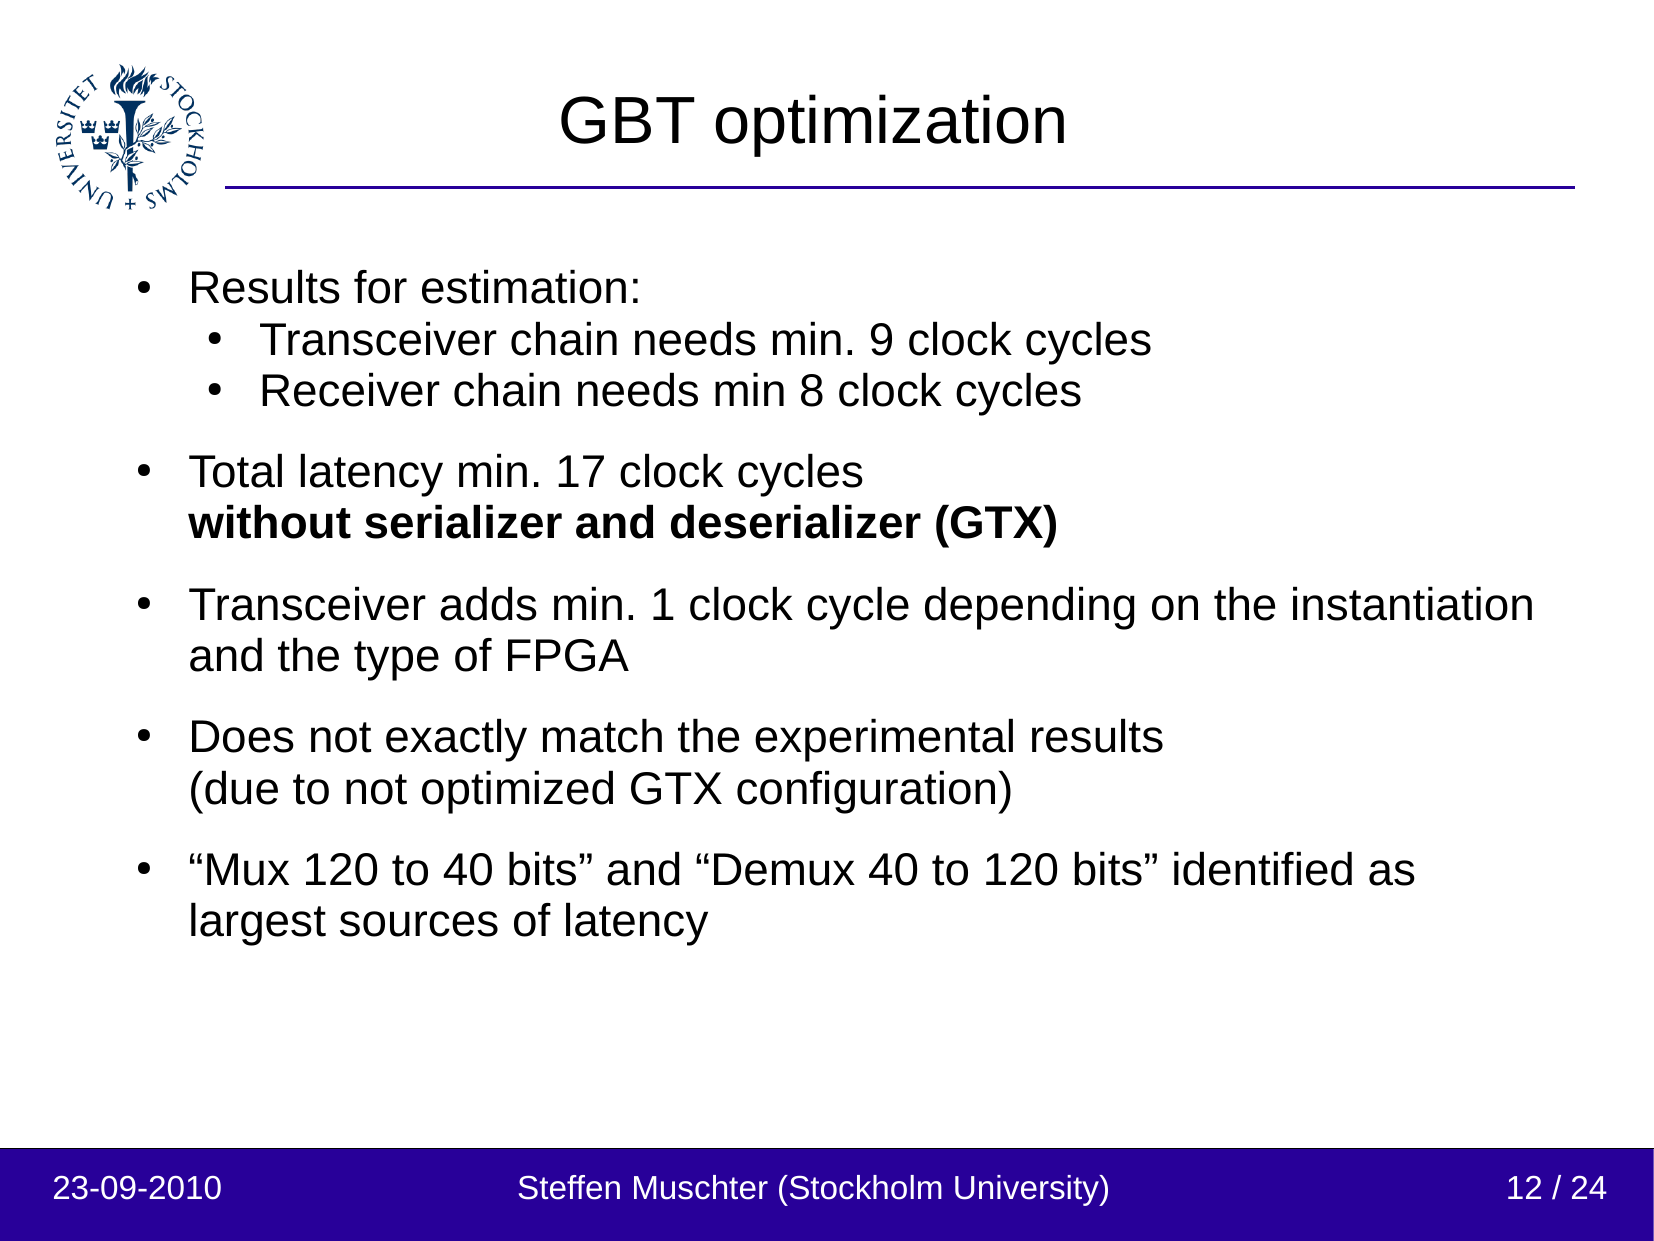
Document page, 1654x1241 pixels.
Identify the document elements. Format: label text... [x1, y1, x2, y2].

text_box Results for estimation: Transceiver chain needs min. 9 clock cycles Receiver chain needs min 8 clock cycles Total latency min. 17 clock cycles without serializer and deserializer (GTX) Transceiver adds min. 1 clock cycle depending on the instantiation and the type of FPGA Does not exactly match the experimental results (due to not optimized GTX configuration) “Mux 120 to 40 bits” and “Demux 40 to 120 bits” identified as largest sources of latency [121, 255, 1576, 954]
text_box GBT optimization [544, 75, 1085, 165]
picture [54, 64, 212, 215]
text_box 12 / 24 [1403, 1162, 1623, 1215]
